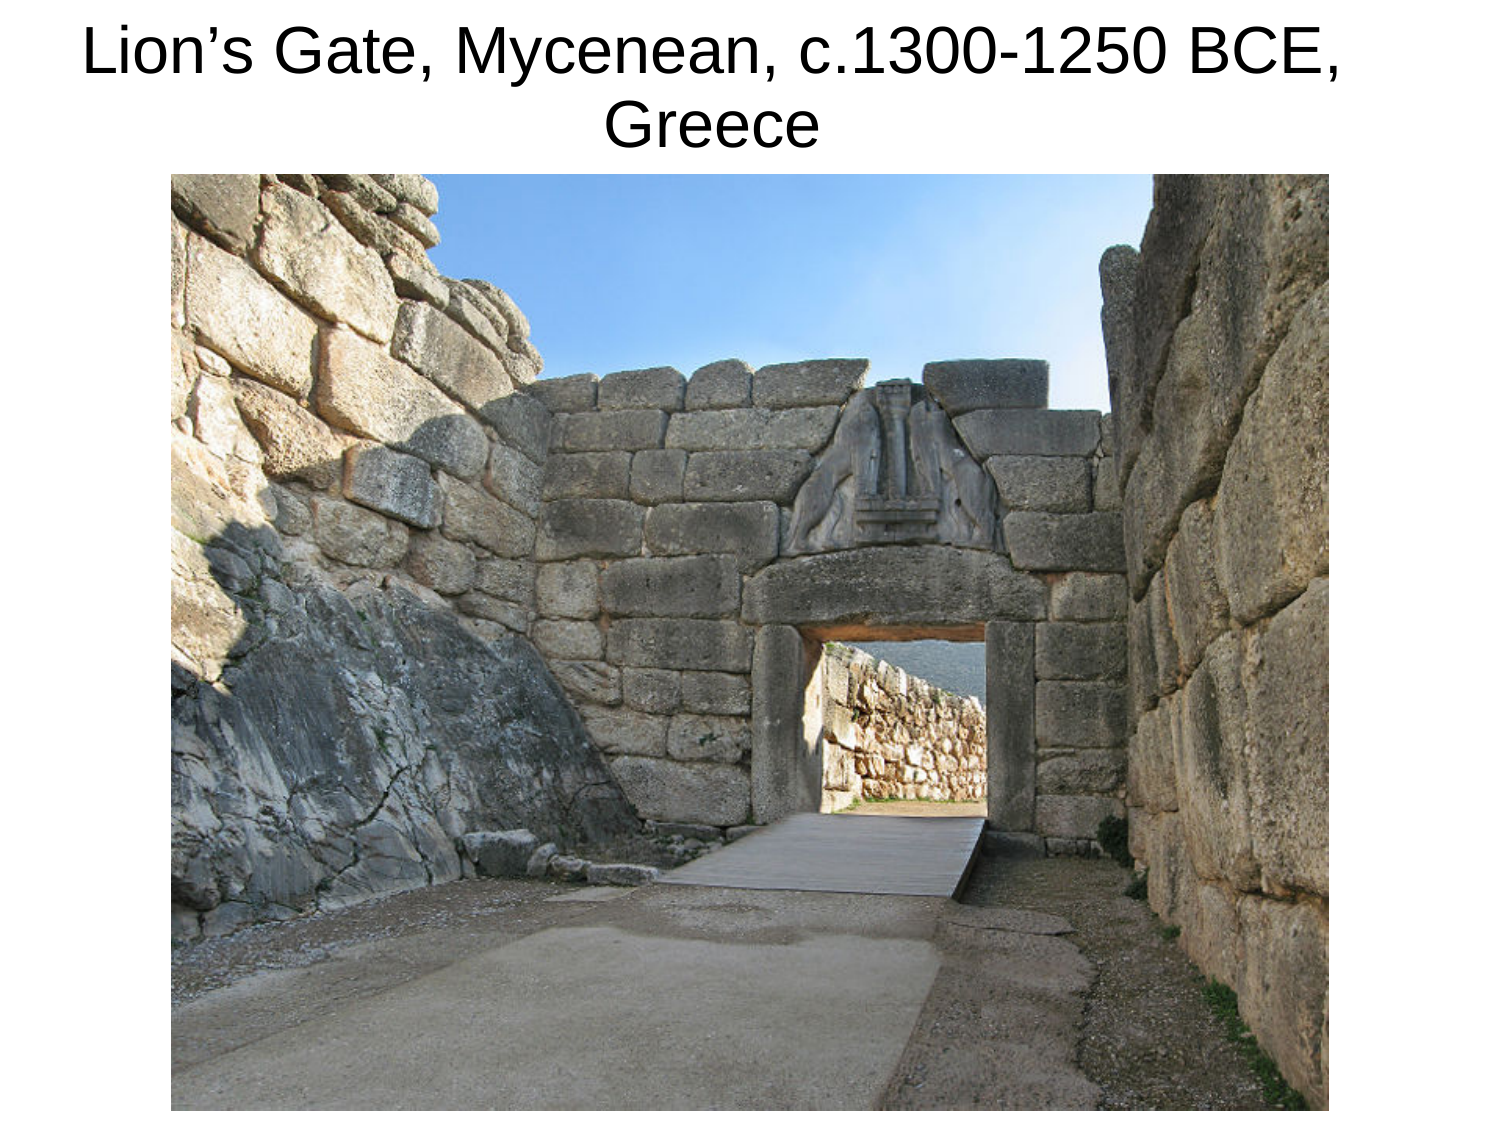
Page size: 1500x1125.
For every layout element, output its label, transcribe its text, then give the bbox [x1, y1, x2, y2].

title Lion’s Gate, Mycenean, c.1300-1250 BCE, Greece [0, 0, 1426, 176]
picture [171, 174, 1329, 1111]
